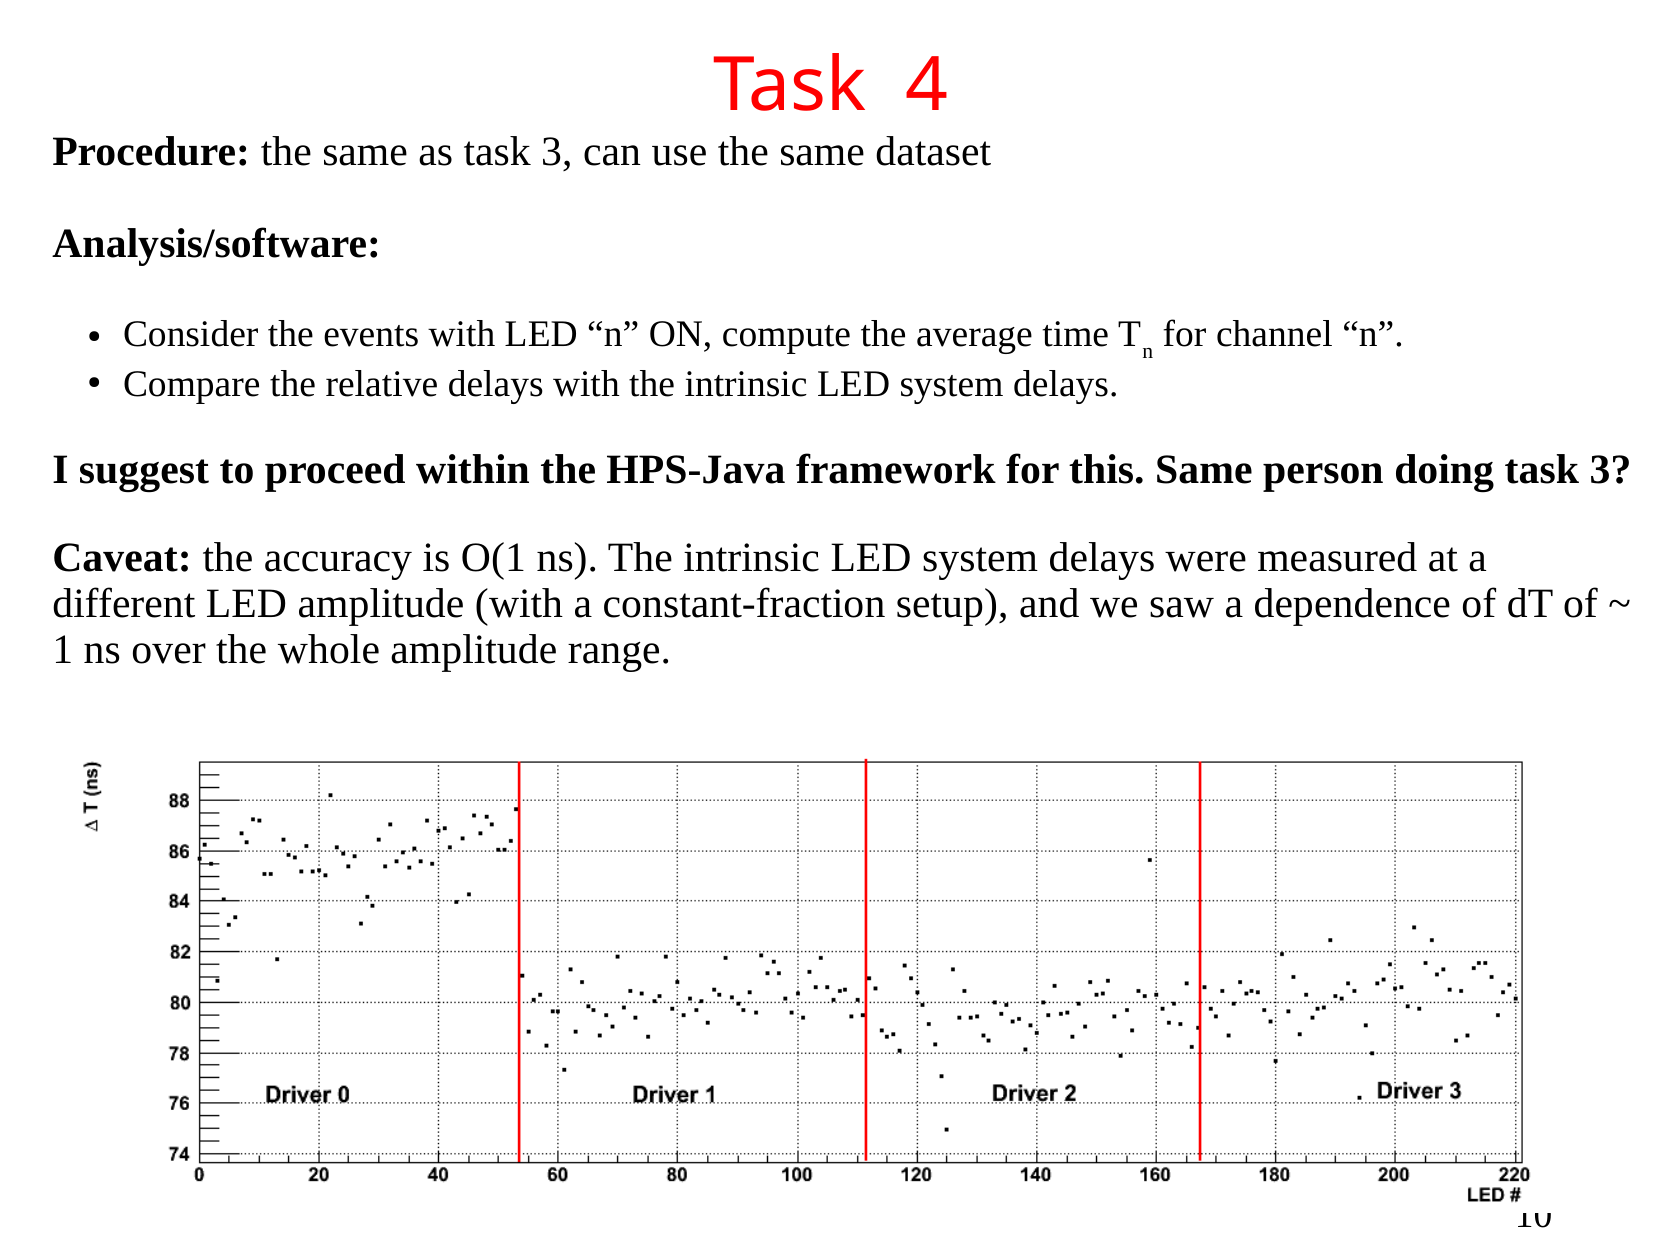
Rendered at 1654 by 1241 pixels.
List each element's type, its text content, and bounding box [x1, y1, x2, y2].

picture [34, 712, 1654, 1213]
text_box Procedure: the same as task 3, can use the same dataset Analysis/software: Consider the events with LED “n” ON, compute the average time Tn for channel “n”. Compare the relative delays with the intrinsic LED system delays. I suggest to proceed within the HPS-Java framework for this. Same person doing task 3? Caveat: the accuracy is O(1 ns). The intrinsic LED system delays were measured at a different LED amplitude (with a constant-fraction setup), and we saw a dependence of dT of ~ 1 ns over the whole amplitude range. [37, 120, 1651, 712]
title Task 4 [86, 11, 1576, 120]
